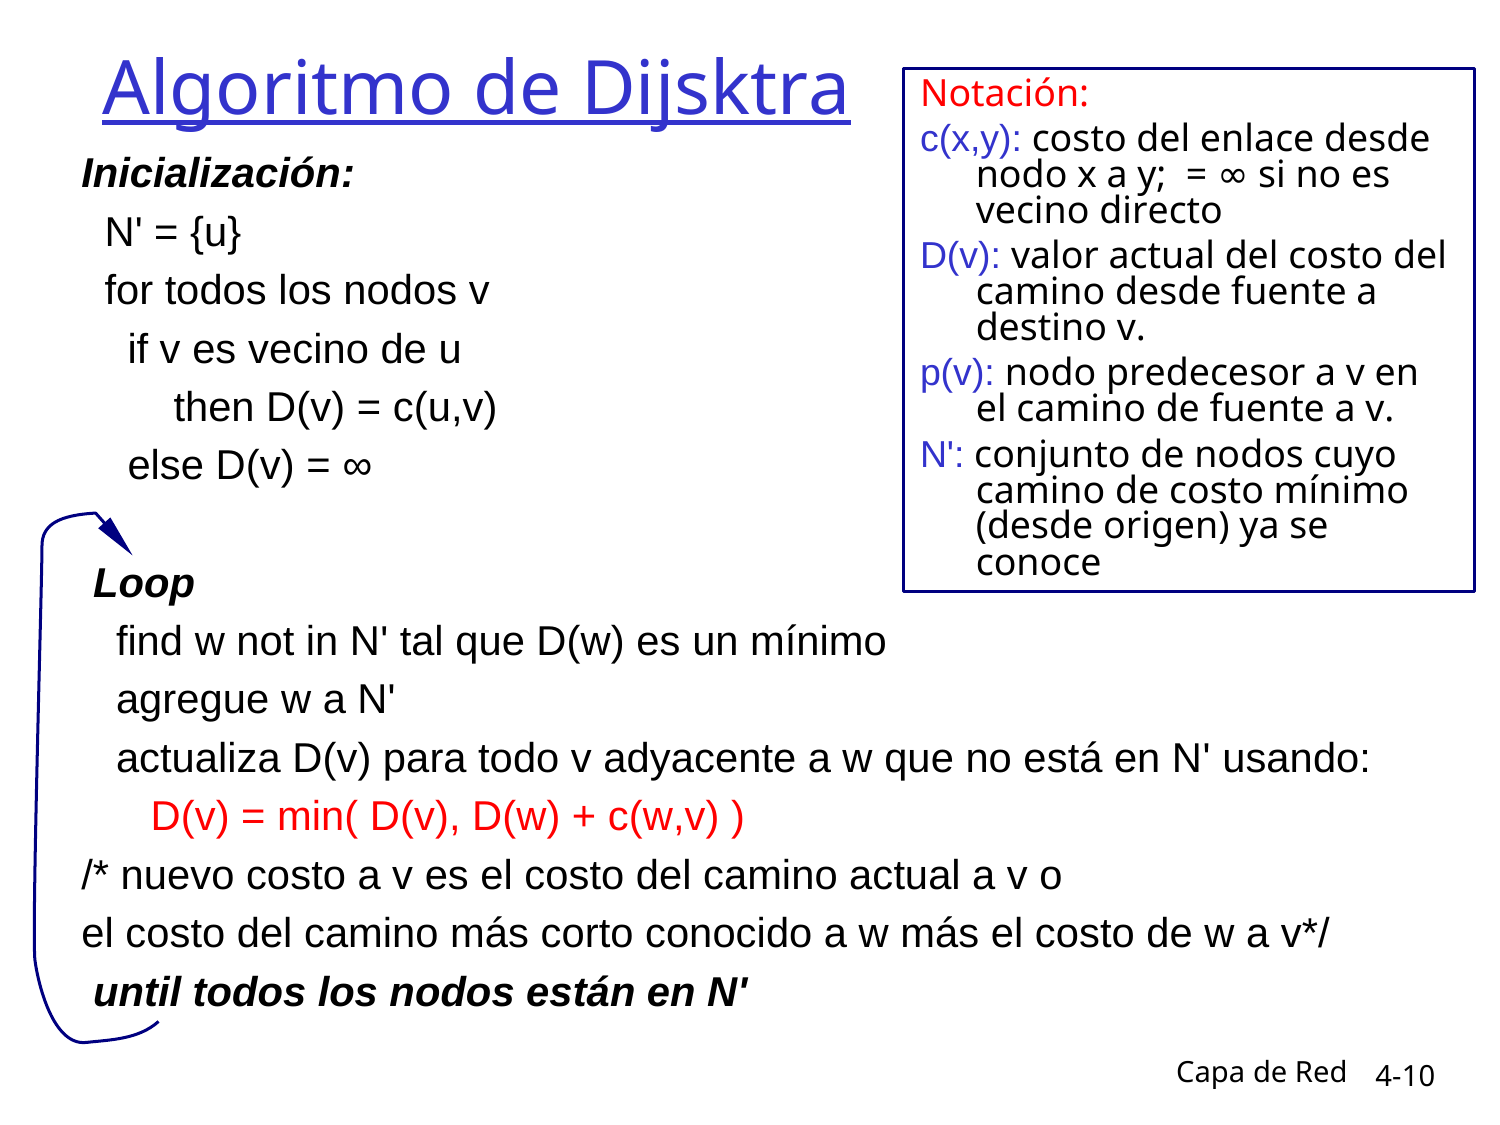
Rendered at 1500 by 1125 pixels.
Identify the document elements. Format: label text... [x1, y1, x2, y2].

text_box Notación: c(x,y): costo del enlace desde nodo x a y; = ∞ si no es vecino directo D(v): valor actual del costo del camino desde fuente a destino v. p(v): nodo predecesor a v en el camino de fuente a v. N': conjunto de nodos cuyo camino de costo mínimo (desde origen) ya se conoce [903, 68, 1475, 592]
title Algoritmo de Dijsktra [87, 15, 1363, 149]
list Inicialización: N' = {u} for todos los nodos v if v es vecino de u then D(v) = c(u,v) else D(v) = ∞ Loop find w not in N' tal que D(w) es un mínimo agregue w a N' actualiza D(v) para todo v adyacente a w que no está en N' usando: D(v) = min( D(v), D(w) + c(w,v) ) /* nuevo costo a v es el costo del camino actual a v o el costo del camino más corto conocido a w más el costo de w a v*/ until todos los nodos están en N' [81, 149, 1457, 1036]
